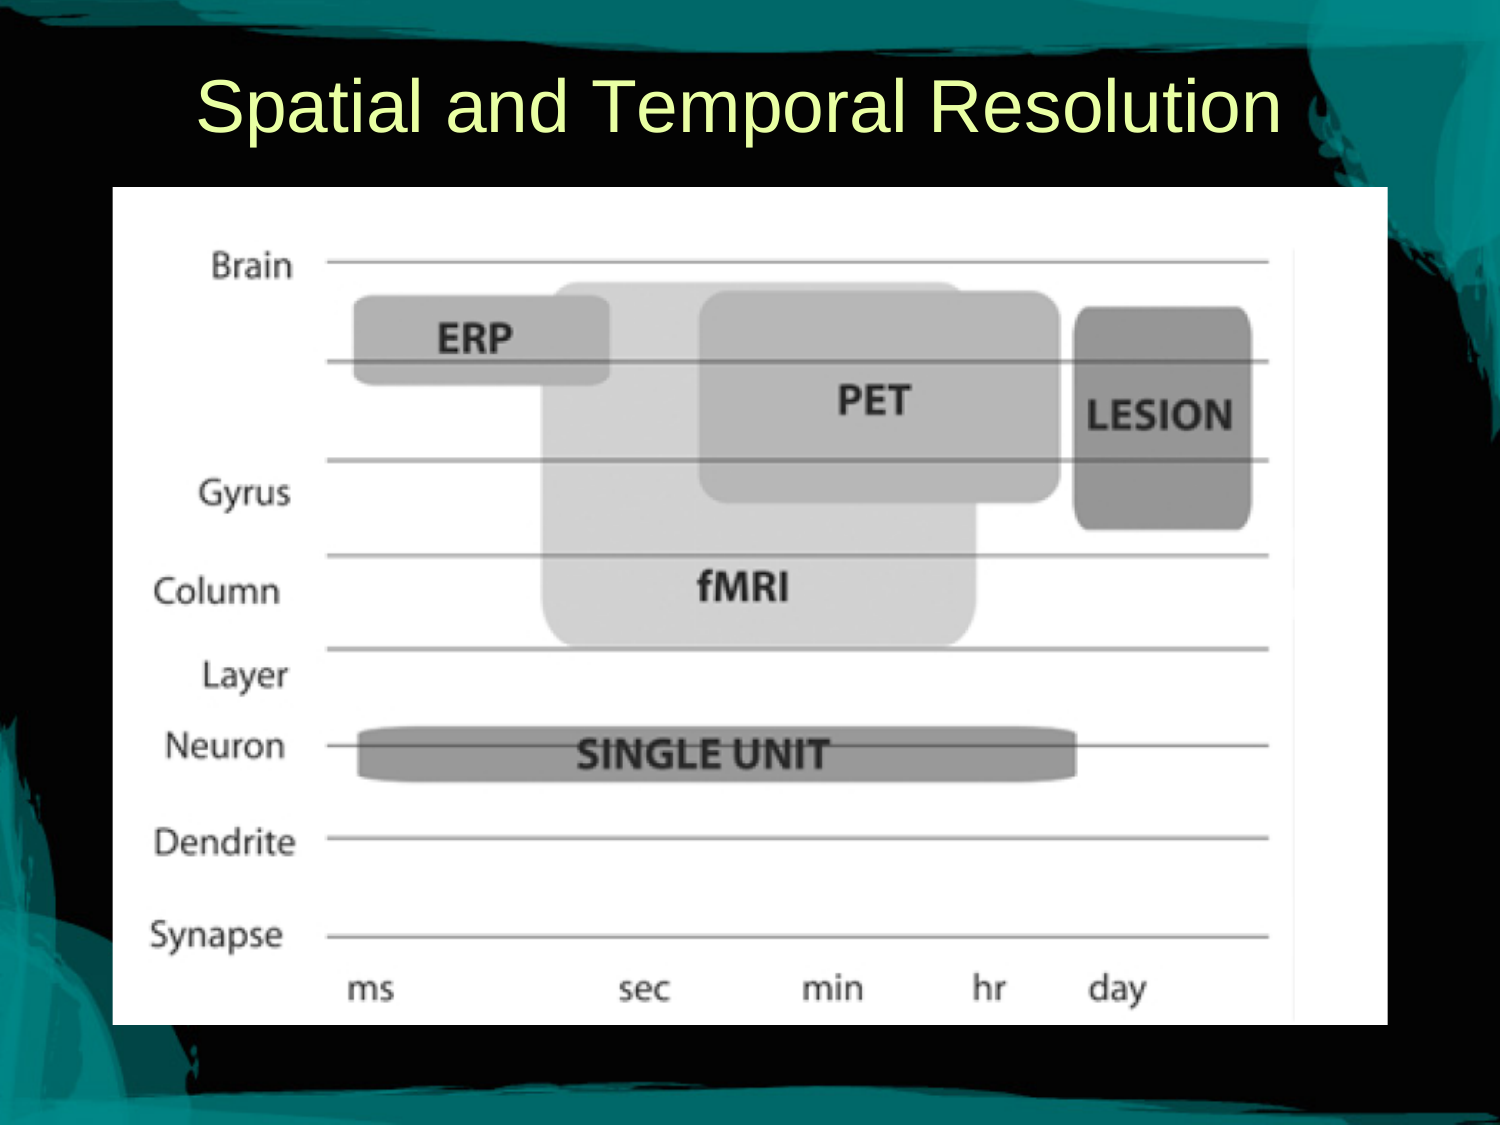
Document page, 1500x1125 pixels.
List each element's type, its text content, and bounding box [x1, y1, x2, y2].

picture [0, 0, 1500, 1125]
title Spatial and Temporal Resolution [37, 12, 1463, 201]
